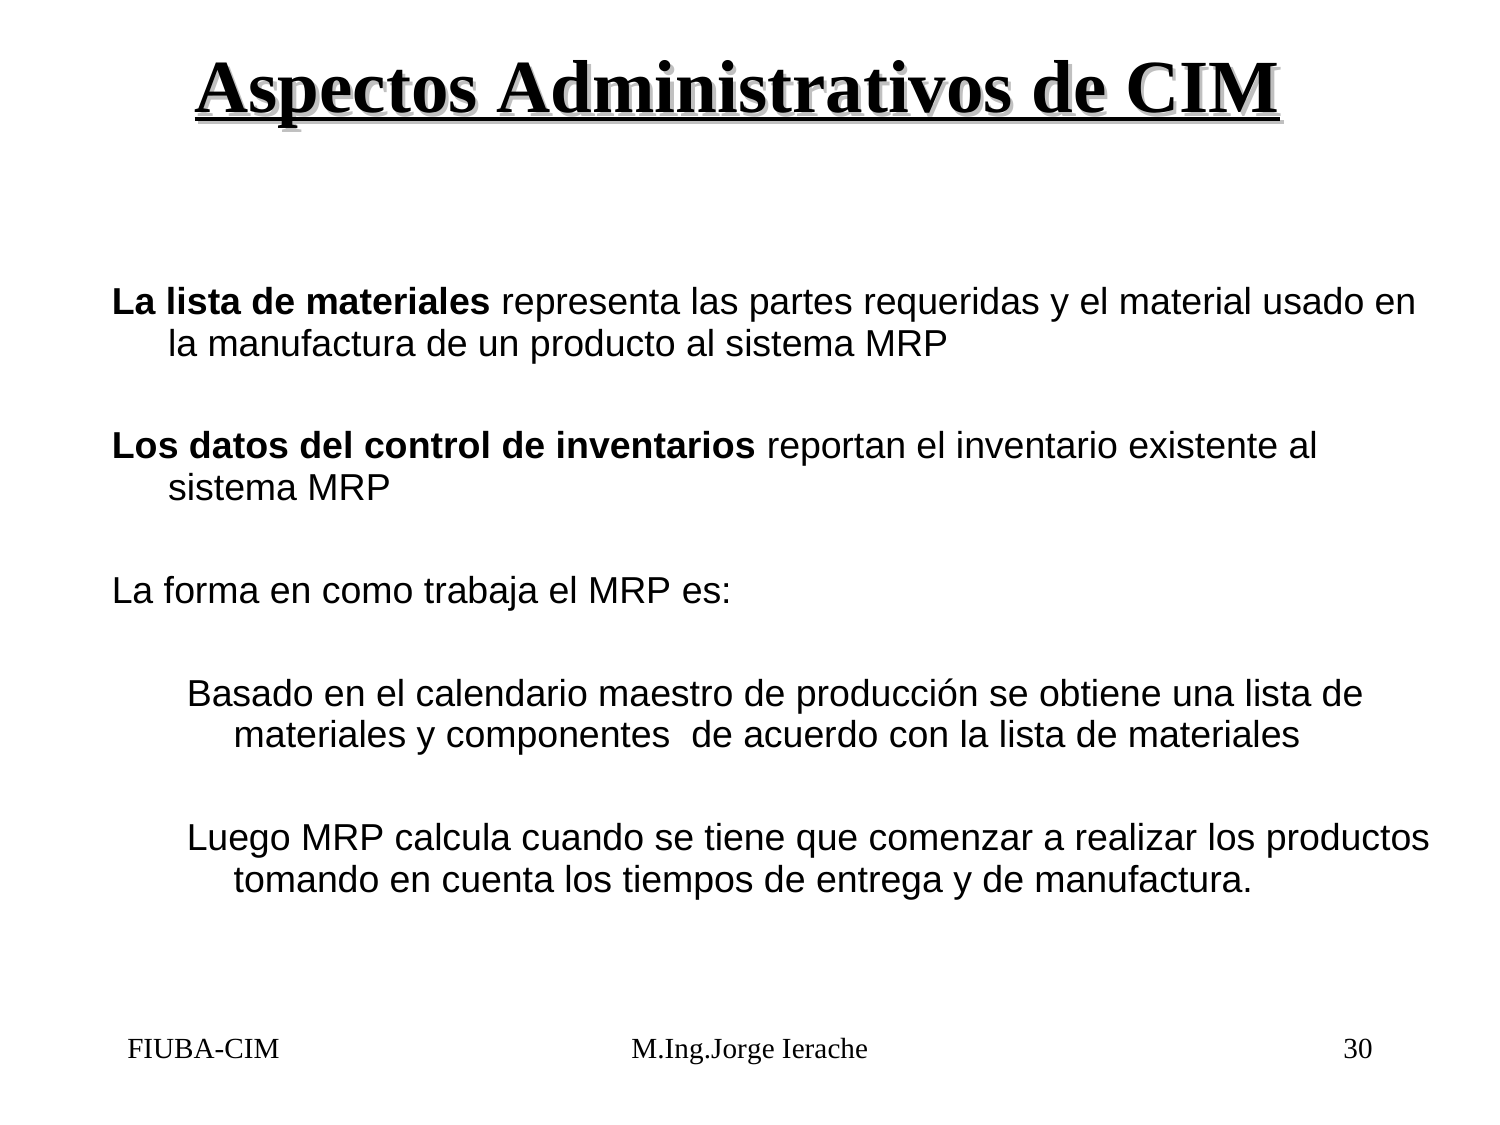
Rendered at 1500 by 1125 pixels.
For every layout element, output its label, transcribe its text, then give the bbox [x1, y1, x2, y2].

title Aspectos Administrativos de CIM [99, 0, 1375, 175]
list La lista de materiales representa las partes requeridas y el material usado en la manufactura de un producto al sistema MRP Los datos del control de inventarios reportan el inventario existente al sistema MRP La forma en como trabaja el MRP es: Basado en el calendario maestro de producción se obtiene una lista de materiales y componentes de acuerdo con la lista de materiales Luego MRP calcula cuando se tiene que comenzar a realizar los productos tomando en cuenta los tiempos de entrega y de manufactura. [97, 272, 1453, 1052]
